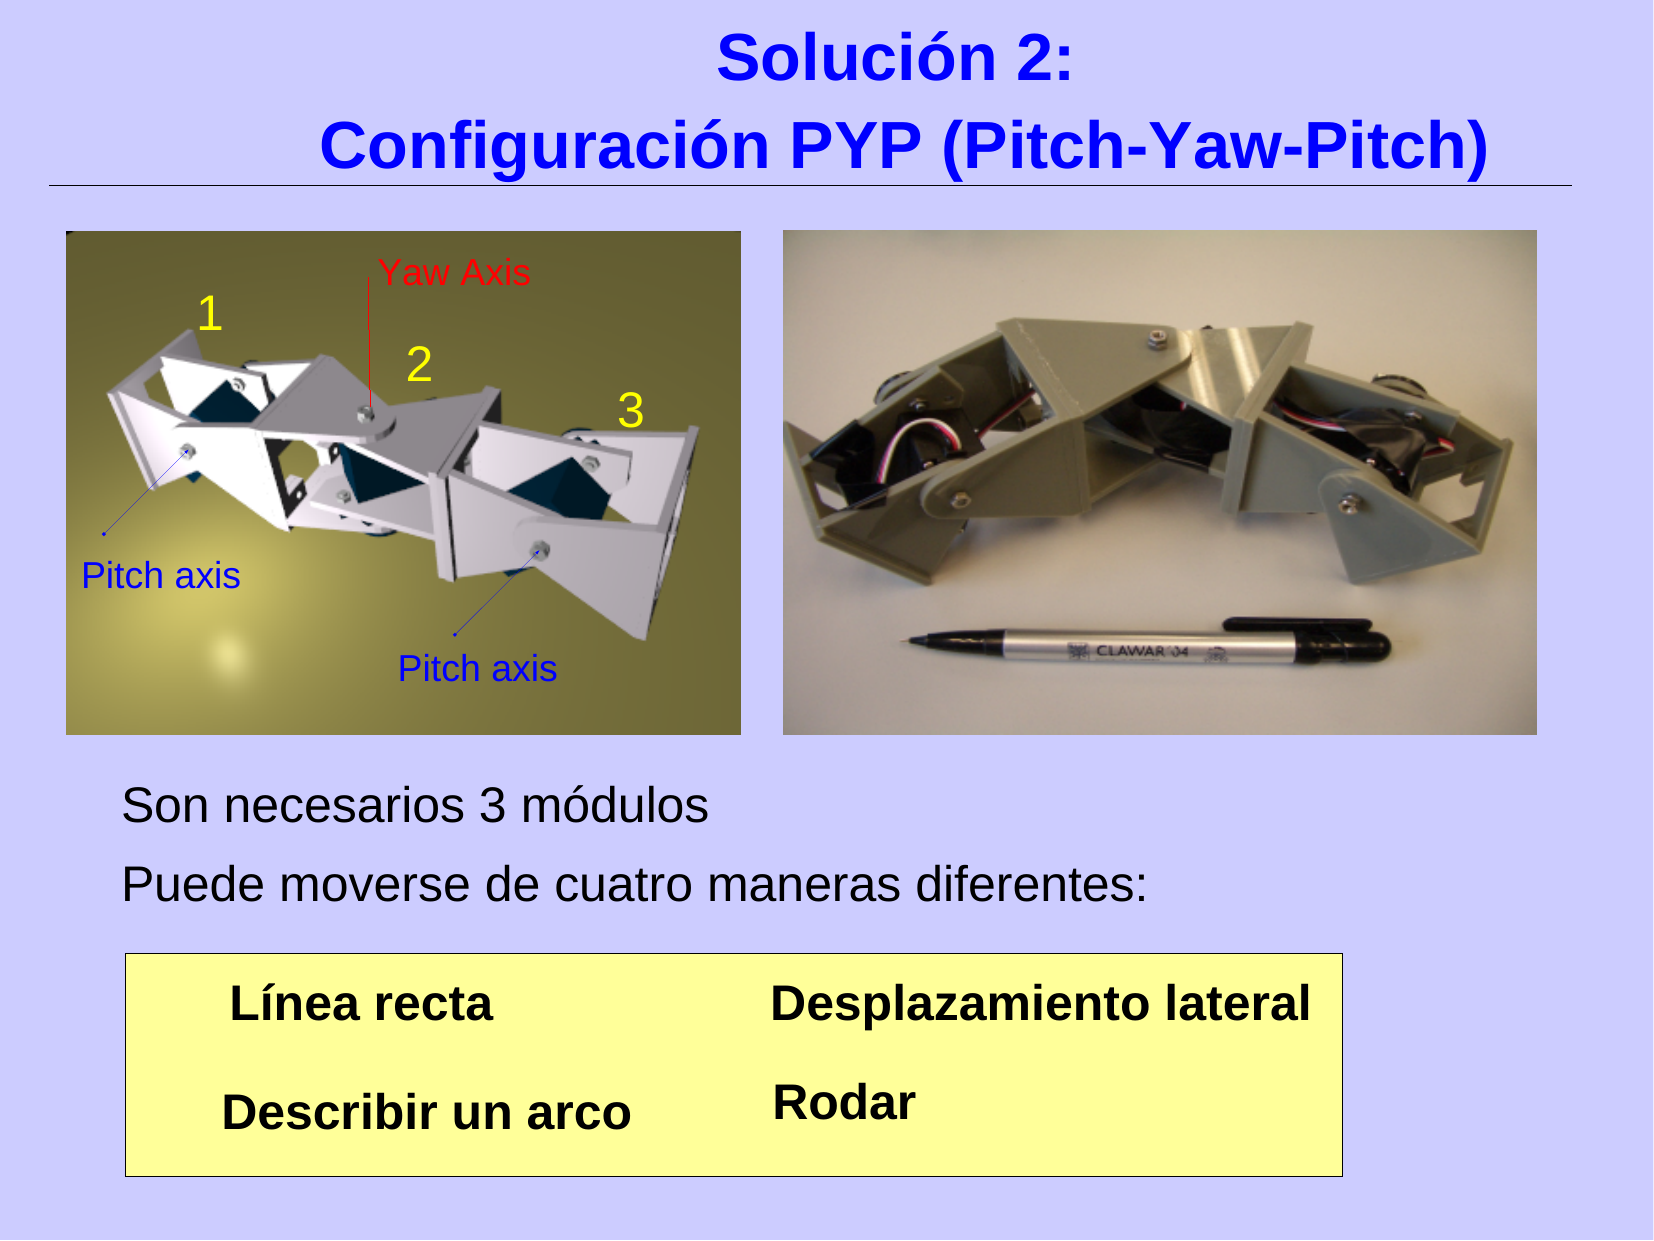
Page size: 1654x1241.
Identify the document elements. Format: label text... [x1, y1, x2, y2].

picture [66, 231, 741, 736]
text_box Son necesarios 3 módulos Puede moverse de cuatro maneras diferentes: [107, 777, 1551, 938]
text_box 3 [617, 381, 646, 445]
text_box 1 [196, 284, 224, 348]
text_box Rodar [758, 1073, 1138, 1130]
text_box Línea recta [215, 975, 595, 1032]
text_box Pitch axis [80, 554, 242, 602]
text_box Desplazamiento lateral [756, 975, 1359, 1032]
text_box [125, 953, 1343, 1177]
title Solución 2: Configuración PYP (Pitch-Yaw-Pitch) [132, 0, 1654, 191]
text_box Yaw Axis [377, 251, 532, 299]
text_box 2 [405, 336, 434, 399]
text_box Describir un arco [207, 1084, 658, 1141]
picture [783, 230, 1537, 735]
text_box Pitch axis [397, 647, 559, 695]
